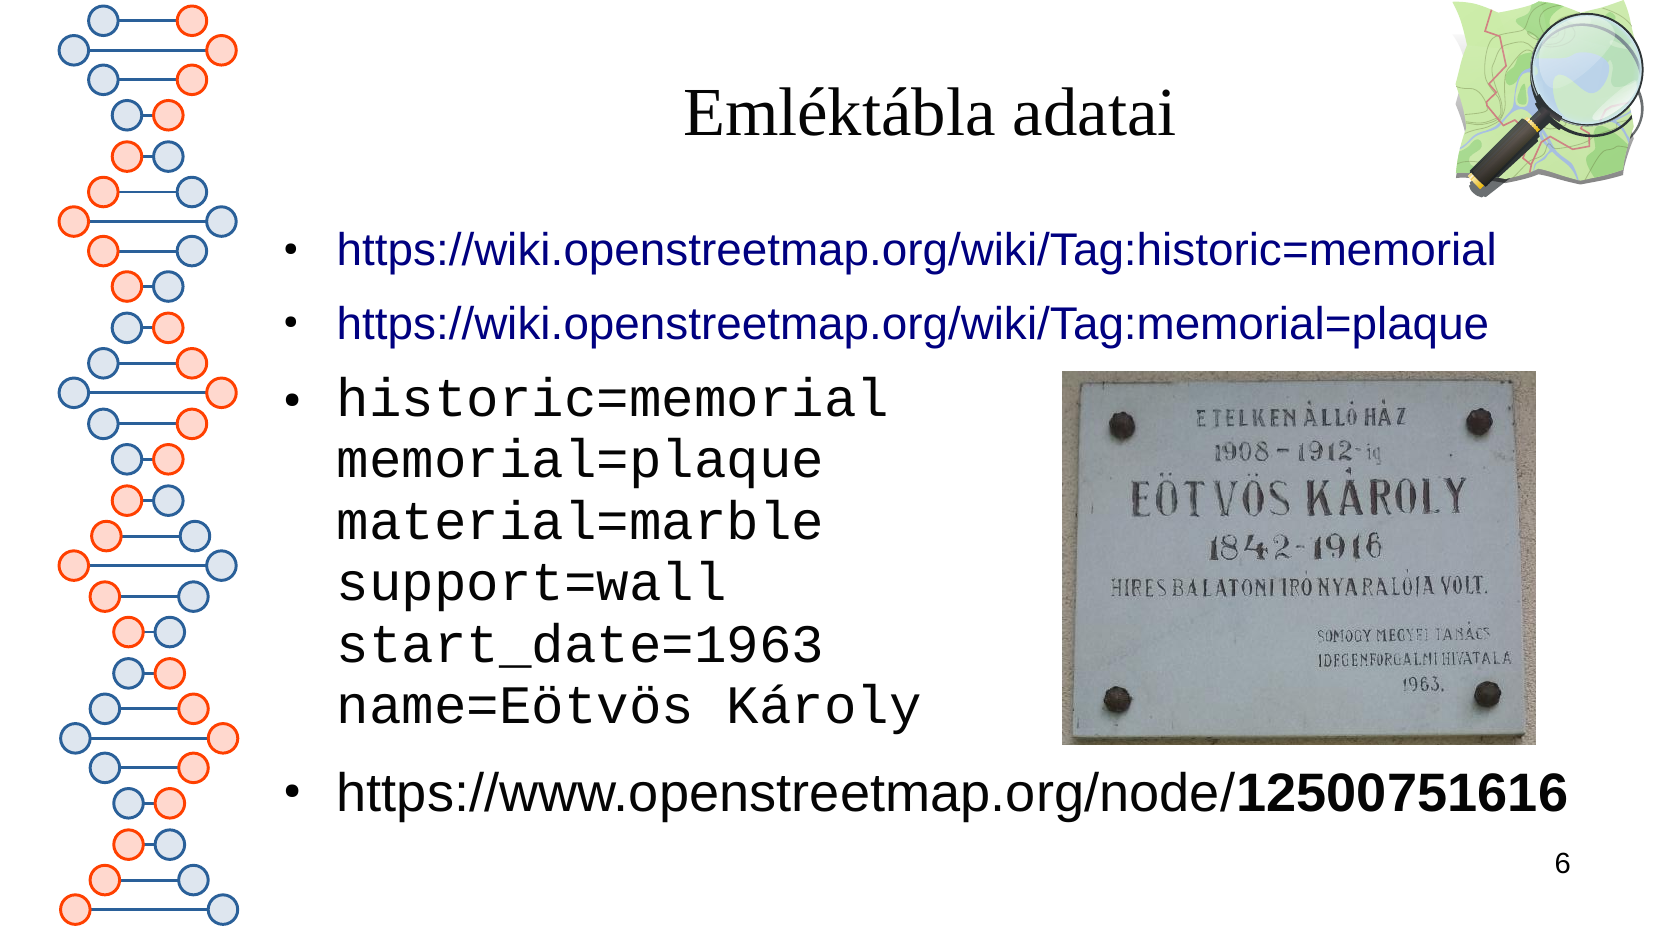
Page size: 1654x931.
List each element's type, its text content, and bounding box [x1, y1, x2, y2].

title Emléktábla adatai [265, 35, 1444, 189]
picture [1444, 0, 1654, 209]
picture [1062, 371, 1536, 746]
list https://wiki.openstreetmap.org/wiki/Tag:historic=memorial https://wiki.openstreetmap.org/wiki/Tag:memorial=plaque historic=memorial memorial=plaque material=marble support=wall start_date=1963 name=Eötvös Károly https://www.openstreetmap.org/node/12500751616 [265, 224, 1595, 886]
